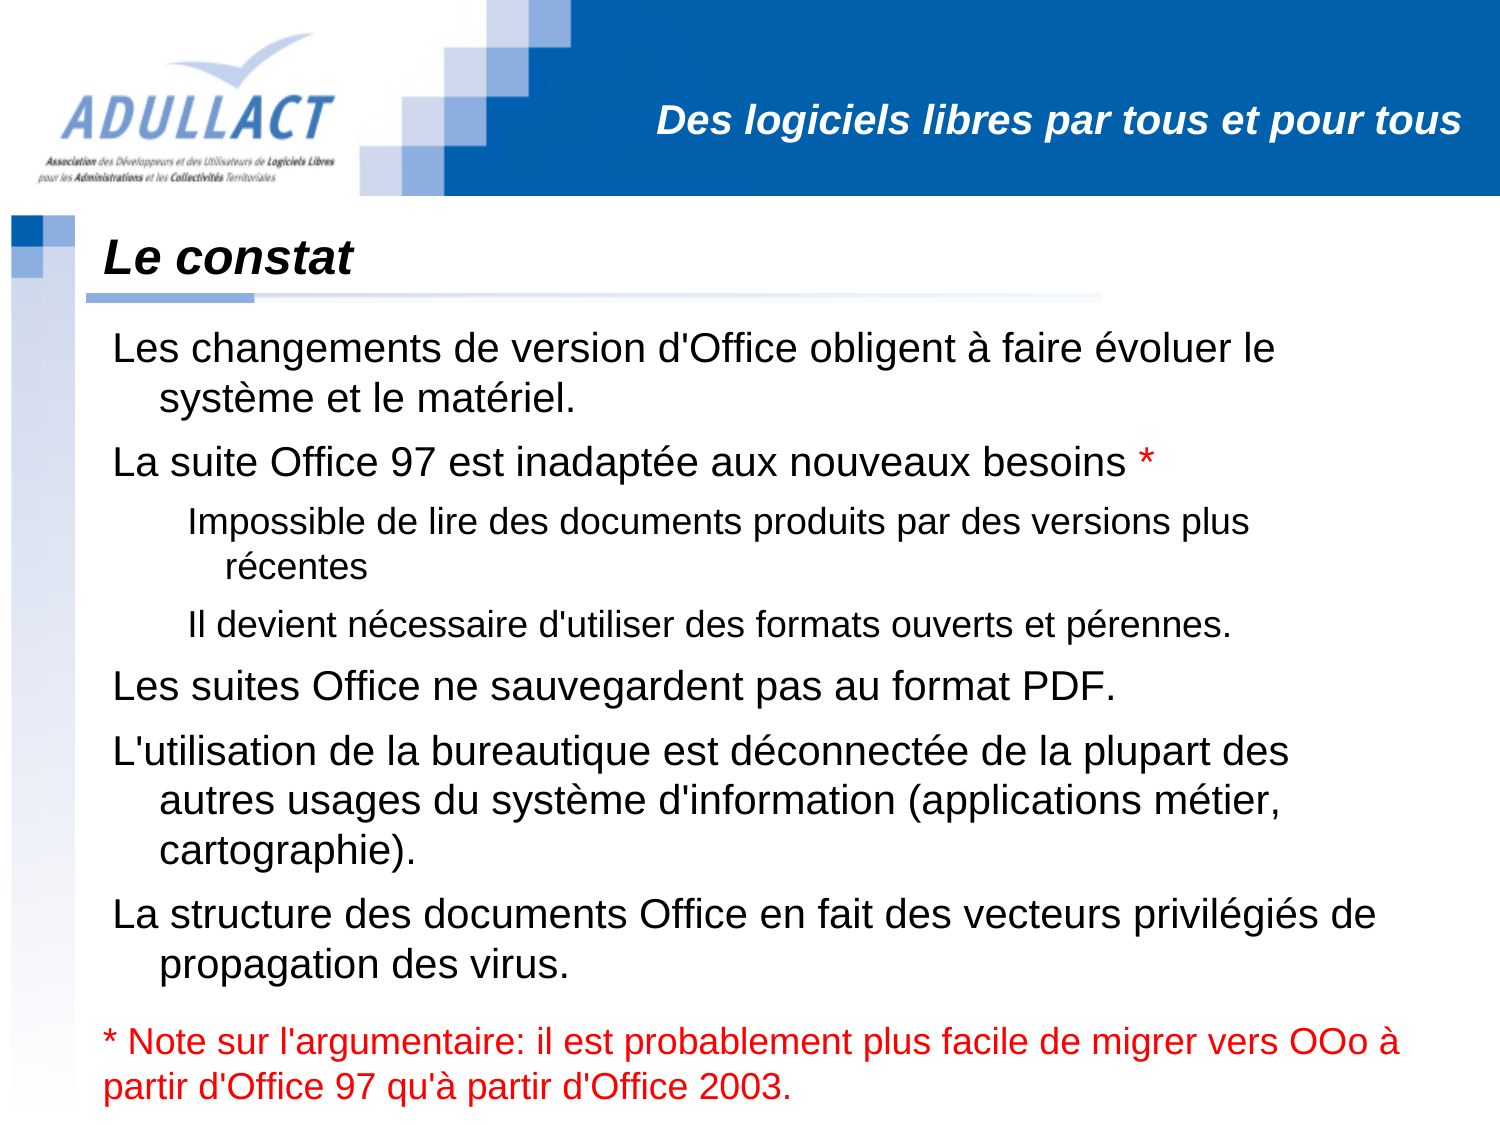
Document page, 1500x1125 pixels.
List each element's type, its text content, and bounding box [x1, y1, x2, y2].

picture [86, 293, 1102, 303]
list Les changements de version d'Office obligent à faire évoluer le système et le matériel. La suite Office 97 est inadaptée aux nouveaux besoins * Impossible de lire des documents produits par des versions plus récentes Il devient nécessaire d'utiliser des formats ouverts et pérennes. Les suites Office ne sauvegardent pas au format PDF. L'utilisation de la bureautique est déconnectée de la plupart des autres usages du système d'information (applications métier, cartographie). La structure des documents Office en fait des vecteurs privilégiés de propagation des virus. [37, 321, 1399, 998]
text_box * Note sur l'argumentaire: il est probablement plus facile de migrer vers OOo à partir d'Office 97 qu'à partir d'Office 2003. [102, 1017, 1461, 1105]
picture [356, 0, 1500, 196]
picture [10, 214, 75, 1113]
picture [31, 29, 346, 189]
title Le constat [88, 219, 1459, 292]
